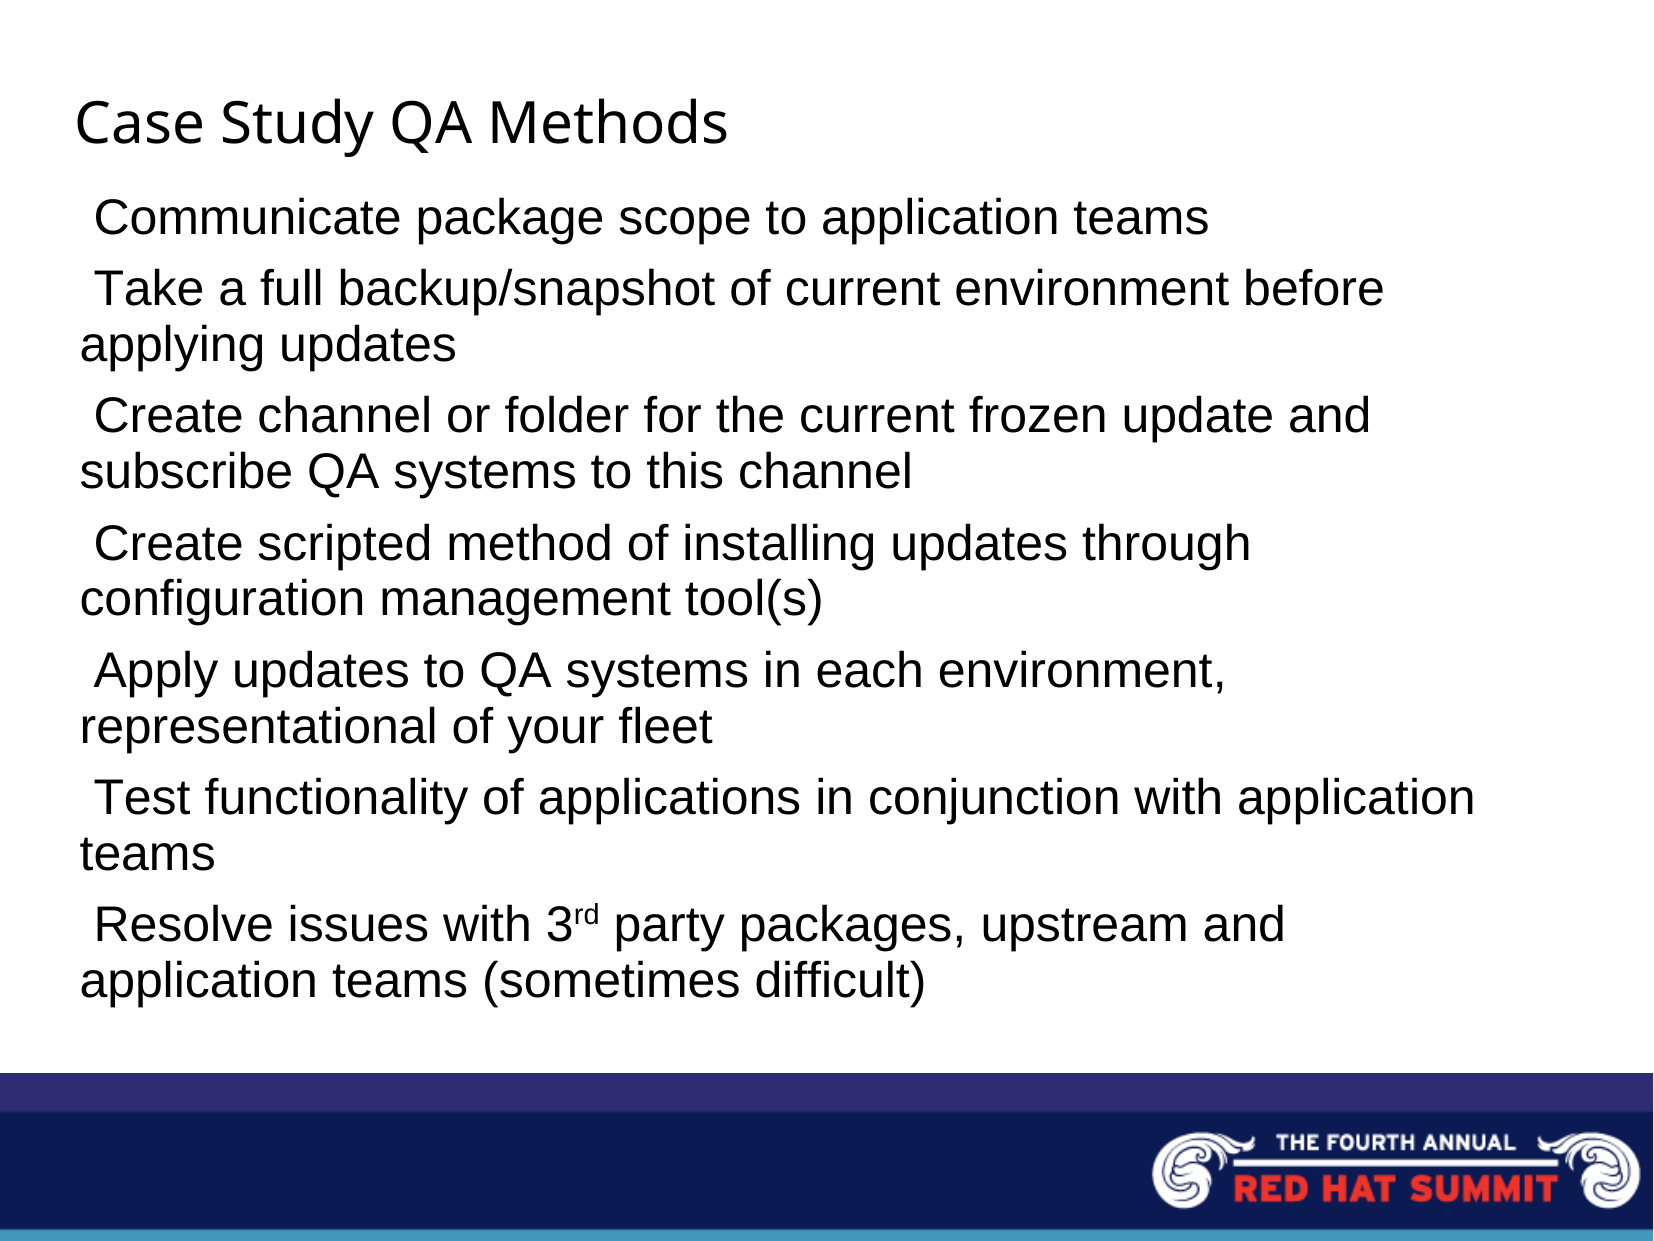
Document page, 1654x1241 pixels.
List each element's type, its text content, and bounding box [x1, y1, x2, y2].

picture [0, 1073, 1654, 1241]
title Case Study QA Methods [74, 62, 1506, 181]
list Communicate package scope to application teams Take a full backup/snapshot of current environment before applying updates Create channel or folder for the current frozen update and subscribe QA systems to this channel Create scripted method of installing updates through configuration management tool(s) Apply updates to QA systems in each environment, representational of your fleet Test functionality of applications in conjunction with application teams Resolve issues with 3rd party packages, upstream and application teams (sometimes difficult) [79, 188, 1503, 1098]
